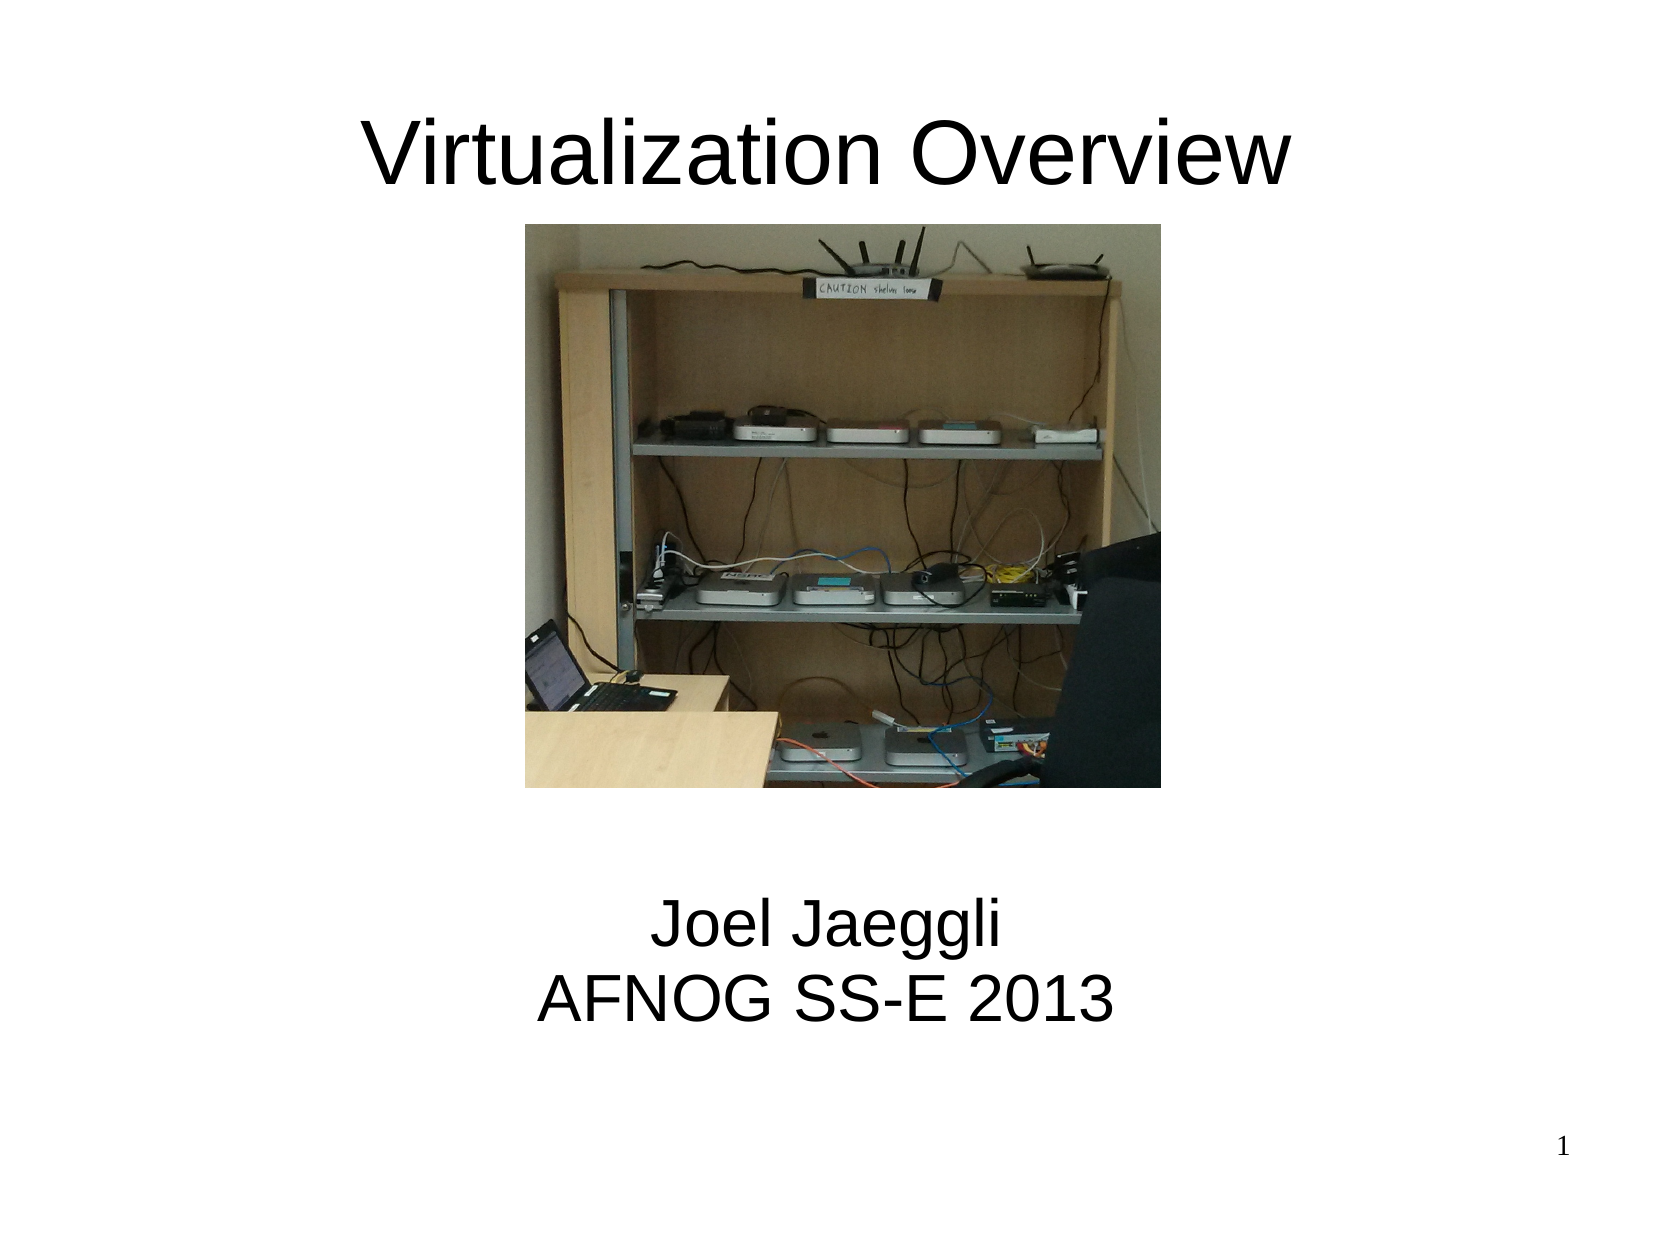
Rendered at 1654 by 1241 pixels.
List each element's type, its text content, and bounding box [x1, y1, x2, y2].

subtitle Joel Jaeggli AFNOG SS-E 2013 [82, 290, 1571, 1109]
title Virtualization Overview [82, 49, 1571, 257]
picture [525, 224, 1161, 788]
